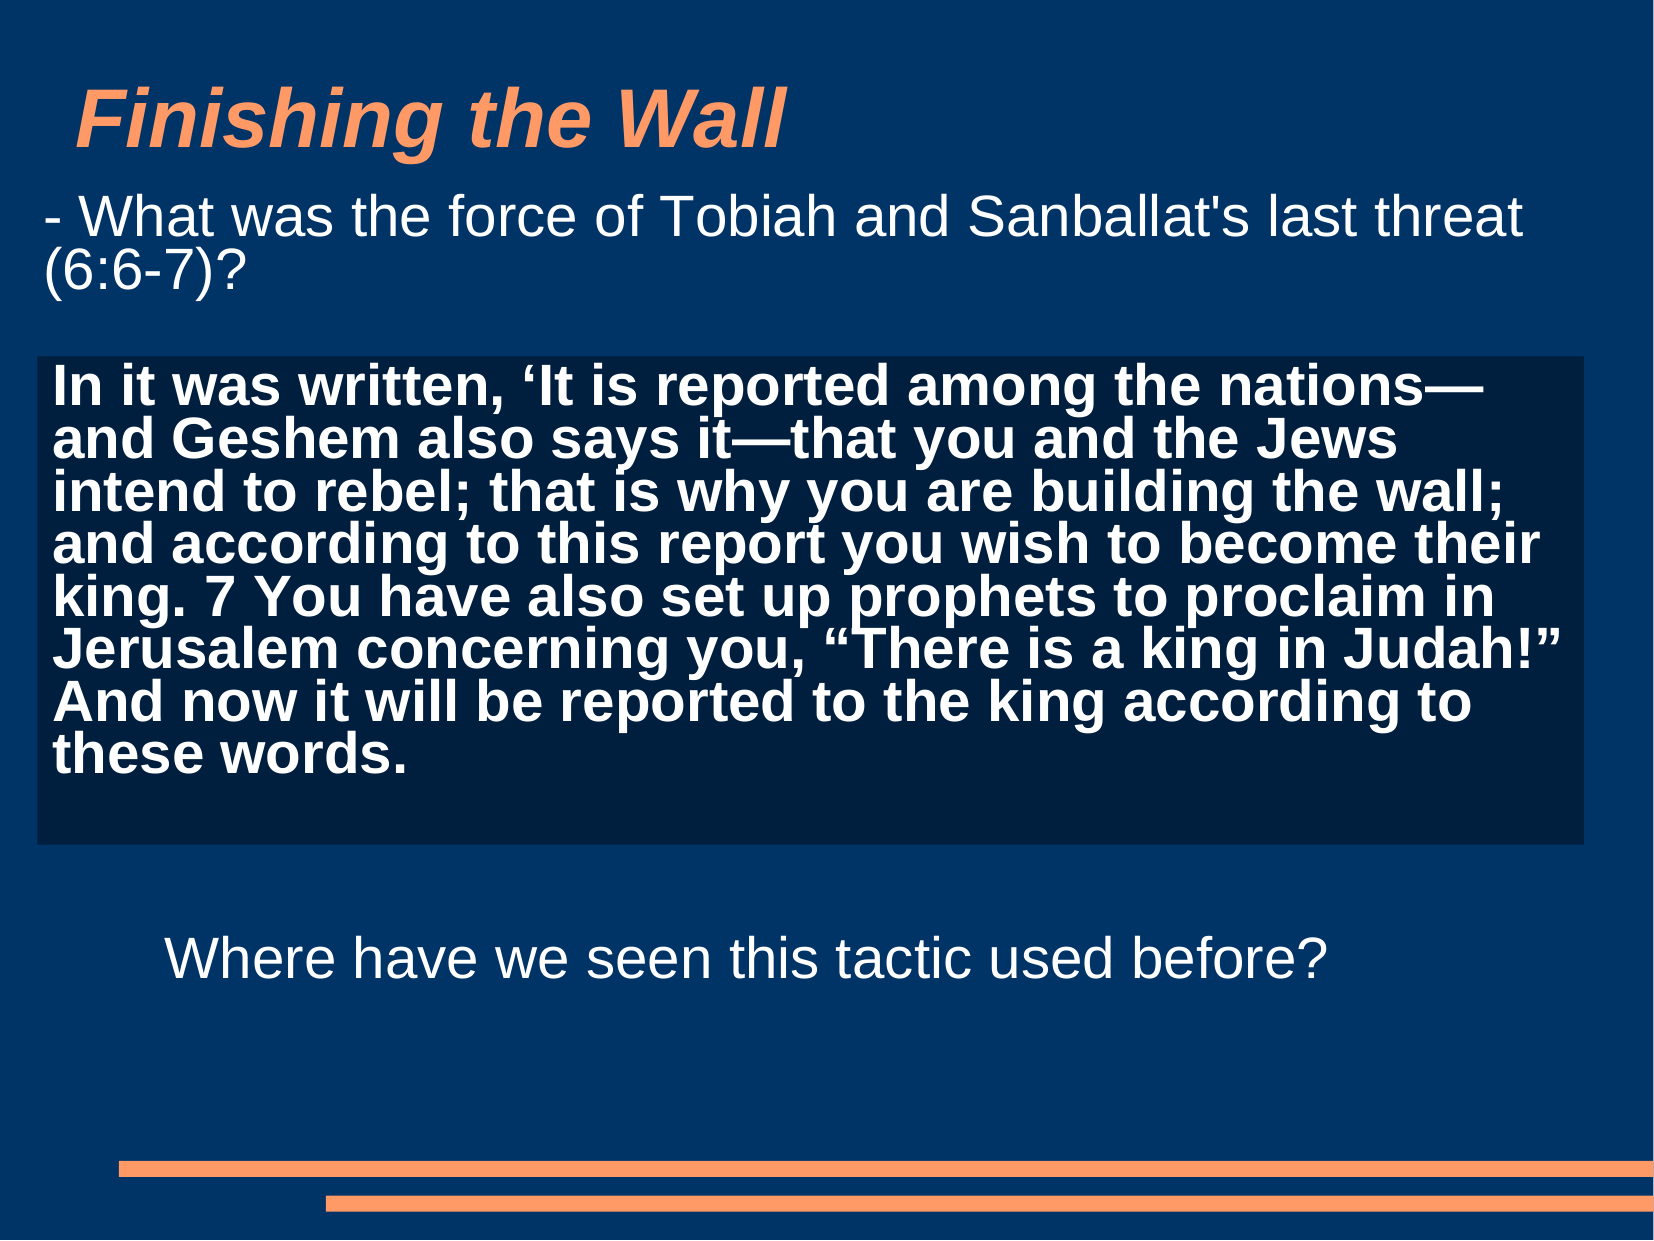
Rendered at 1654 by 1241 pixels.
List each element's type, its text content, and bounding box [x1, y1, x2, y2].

text_box In it was written, ‘It is reported among the nations—and Geshem also says it—that you and the Jews intend to rebel; that is why you are building the wall; and according to this report you wish to become their king. 7 You have also set up prophets to proclaim in Jerusalem concerning you, “There is a king in Judah!” And now it will be reported to the king according to these words. [37, 356, 1584, 845]
text_box Where have we seen this tactic used before? [150, 929, 1584, 997]
title Finishing the Wall [75, 17, 1488, 187]
text_box - What was the force of Tobiah and Sanballat's last threat (6:6-7)? [28, 187, 1576, 361]
